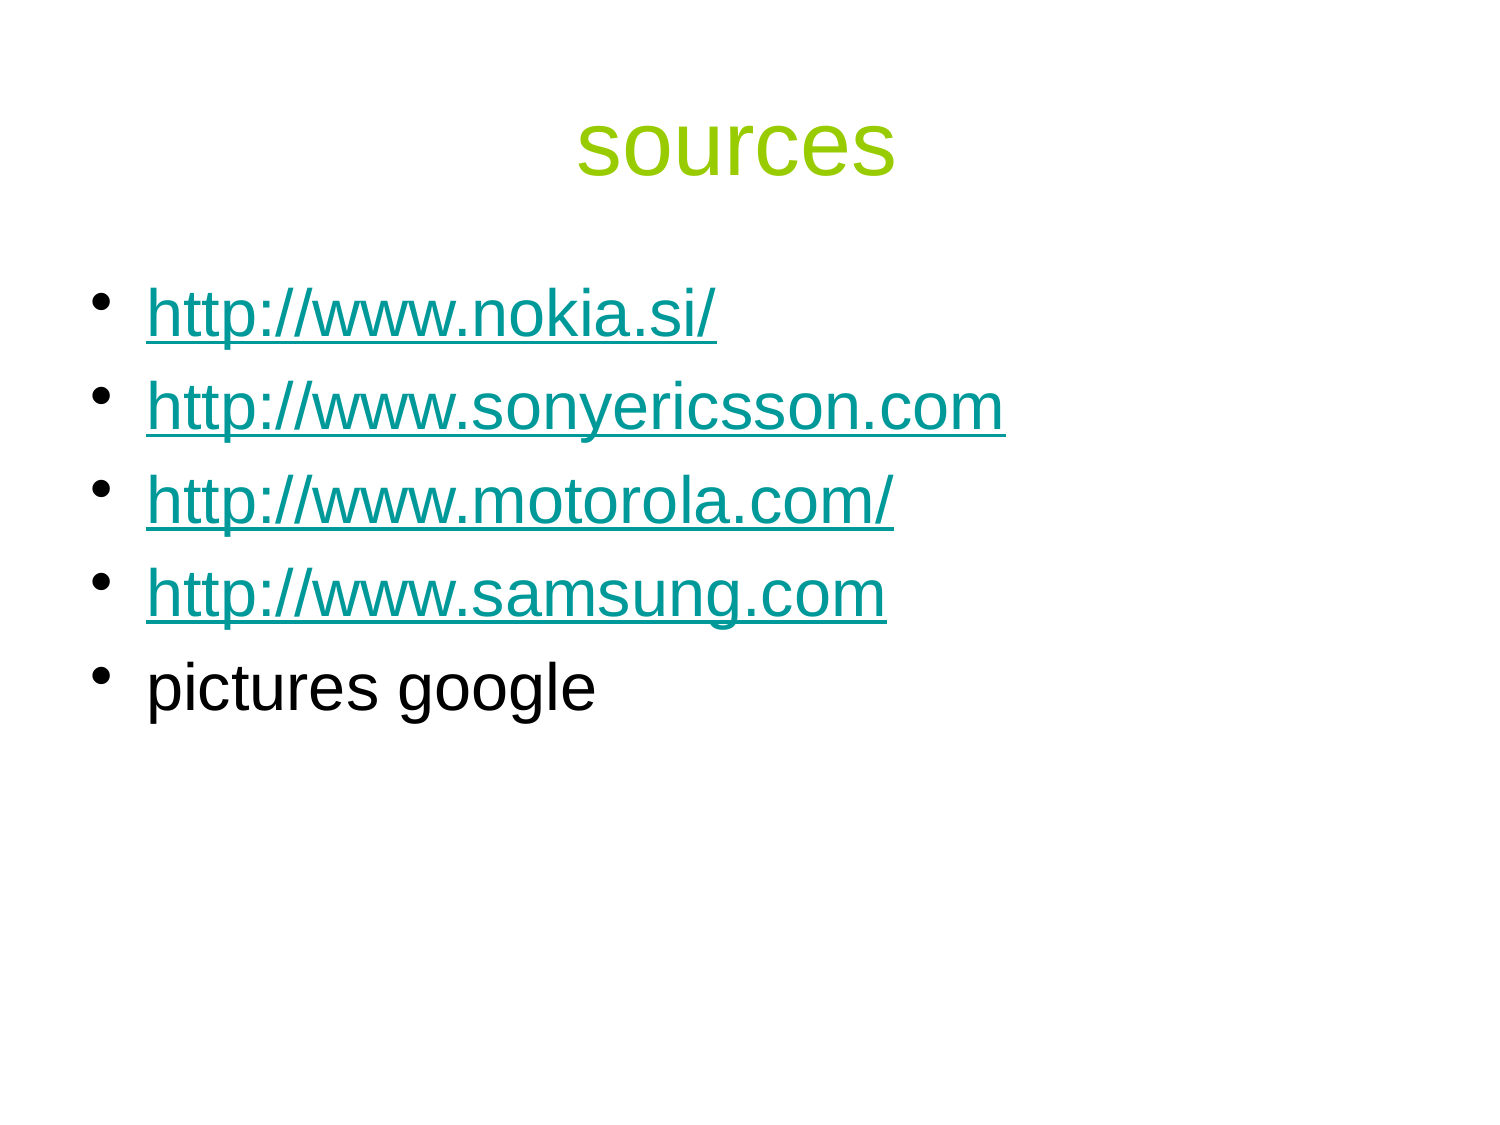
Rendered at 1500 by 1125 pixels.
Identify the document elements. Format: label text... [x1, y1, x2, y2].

title sources [75, 45, 1425, 233]
list http://www.nokia.si/ http://www.sonyericsson.com http://www.motorola.com/ http://www.samsung.com pictures google [75, 262, 1425, 1005]
